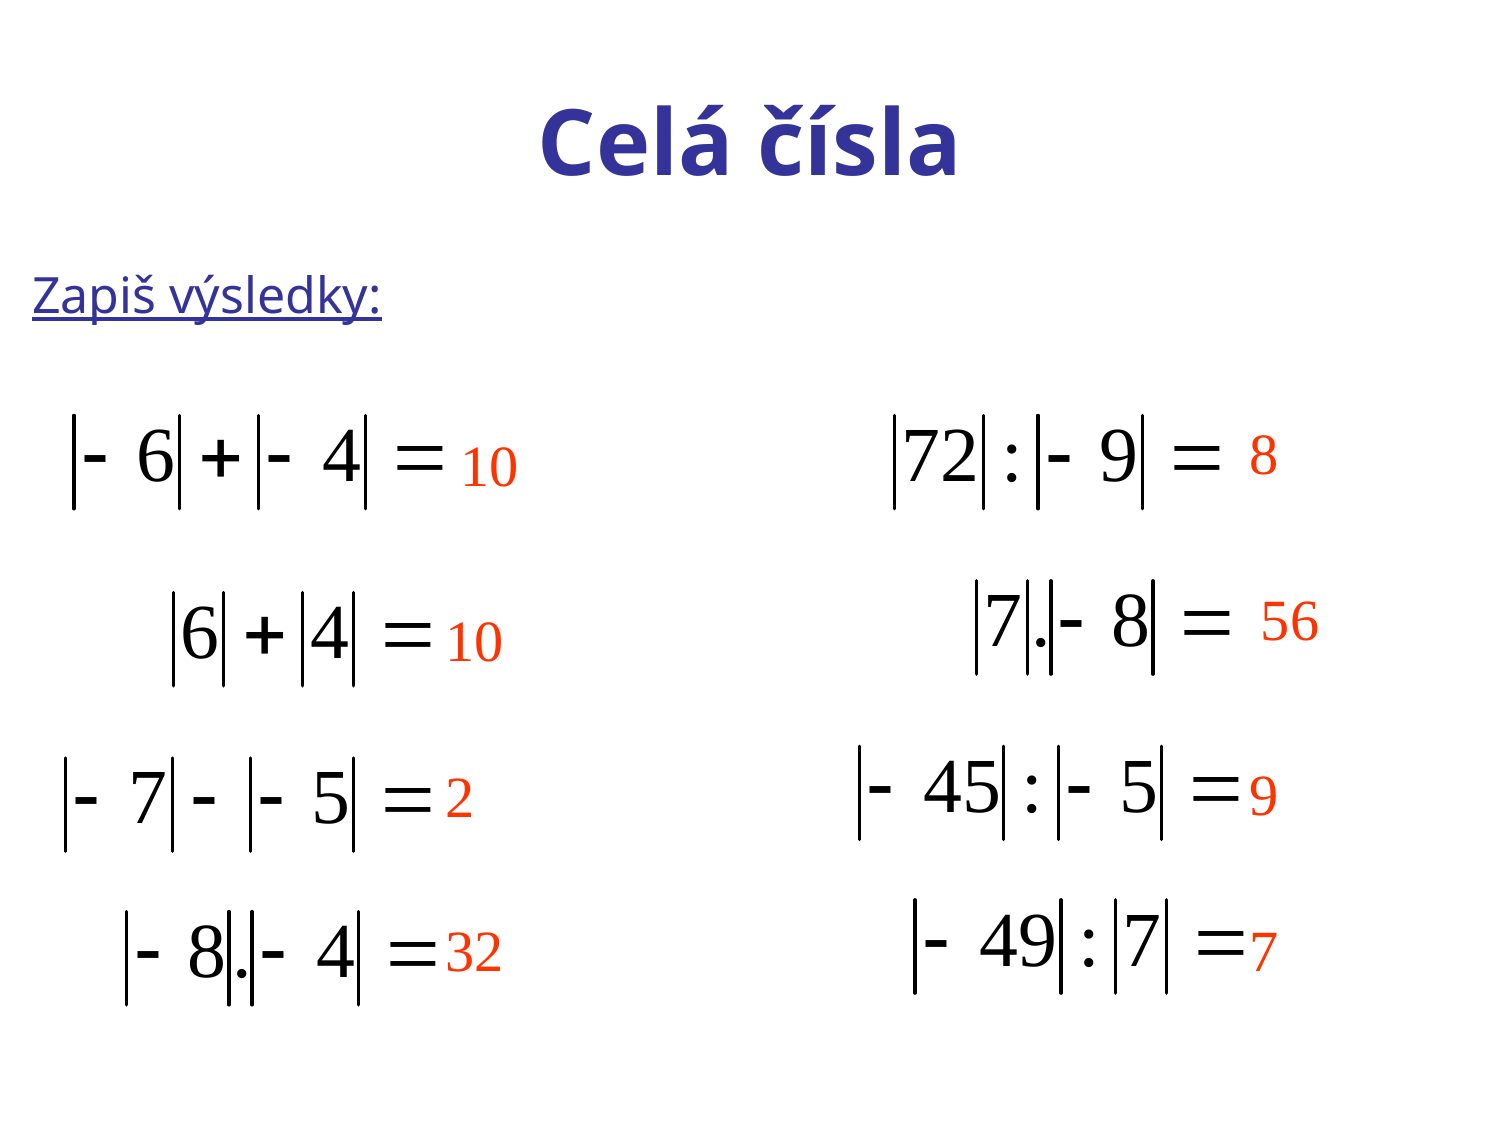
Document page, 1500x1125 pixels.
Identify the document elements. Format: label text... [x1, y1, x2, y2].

text_box 9 [1234, 748, 1389, 835]
text_box 10 [430, 595, 751, 682]
chart [158, 574, 431, 705]
text_box 32 [430, 904, 751, 991]
text_box 8 [1234, 408, 1389, 495]
chart [962, 562, 1235, 693]
chart [112, 893, 437, 1024]
text_box 2 [430, 751, 751, 837]
text_box 7 [1234, 904, 1389, 991]
text_box Zapiš výsledky: [17, 255, 1388, 331]
chart [51, 739, 434, 870]
chart [844, 727, 1240, 858]
text_box 56 [1246, 574, 1400, 660]
chart [59, 397, 449, 528]
chart [900, 881, 1244, 1012]
text_box 10 [430, 420, 691, 507]
chart [879, 397, 1224, 528]
title Celá čísla [75, 45, 1426, 233]
